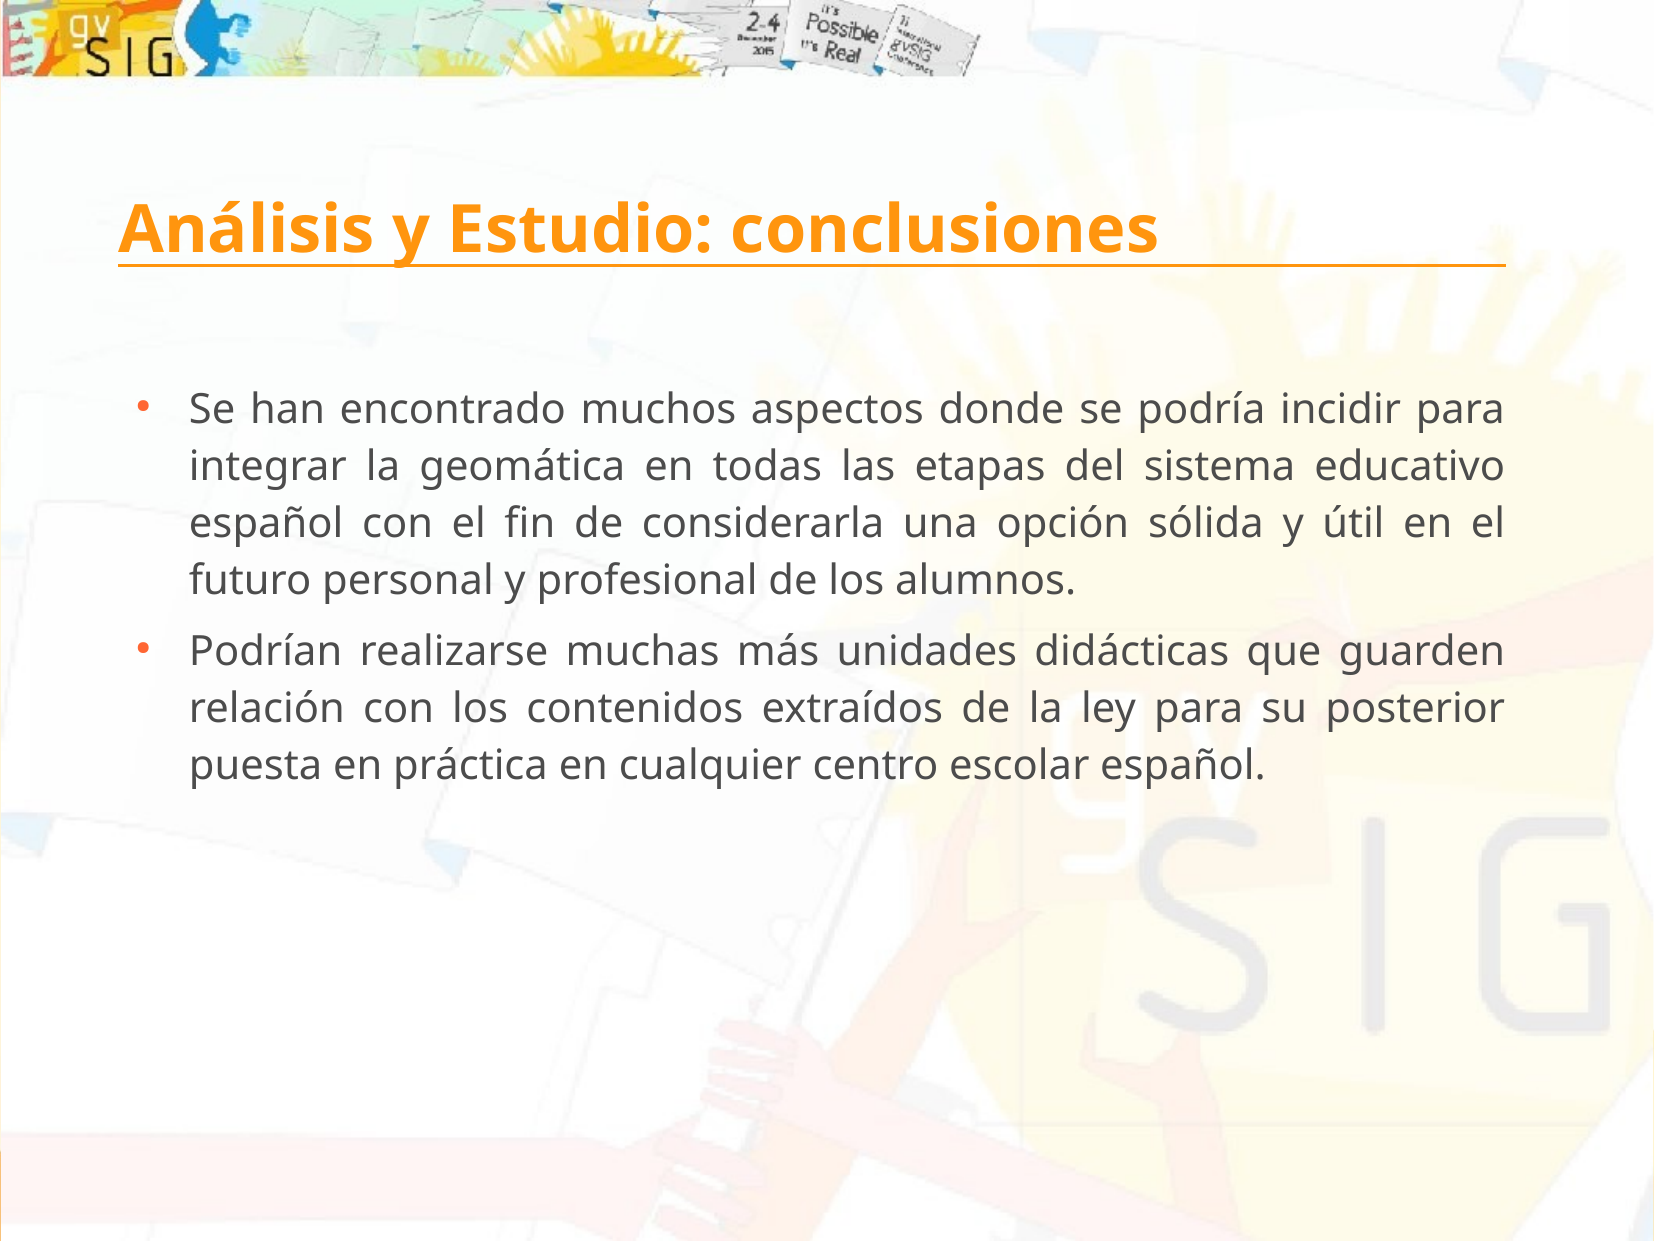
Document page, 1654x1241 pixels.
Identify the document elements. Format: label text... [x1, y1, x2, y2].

list Se han encontrado muchos aspectos donde se podría incidir para integrar la geomática en todas las etapas del sistema educativo español con el fin de considerarla una opción sólida y útil en el futuro personal y profesional de los alumnos. Podrían realizarse muchas más unidades didácticas que guarden relación con los contenidos extraídos de la ley para su posterior puesta en práctica en cualquier centro escolar español. [118, 301, 1506, 777]
title Análisis y Estudio: conclusiones [118, 177, 1607, 276]
picture [0, 0, 1654, 1241]
